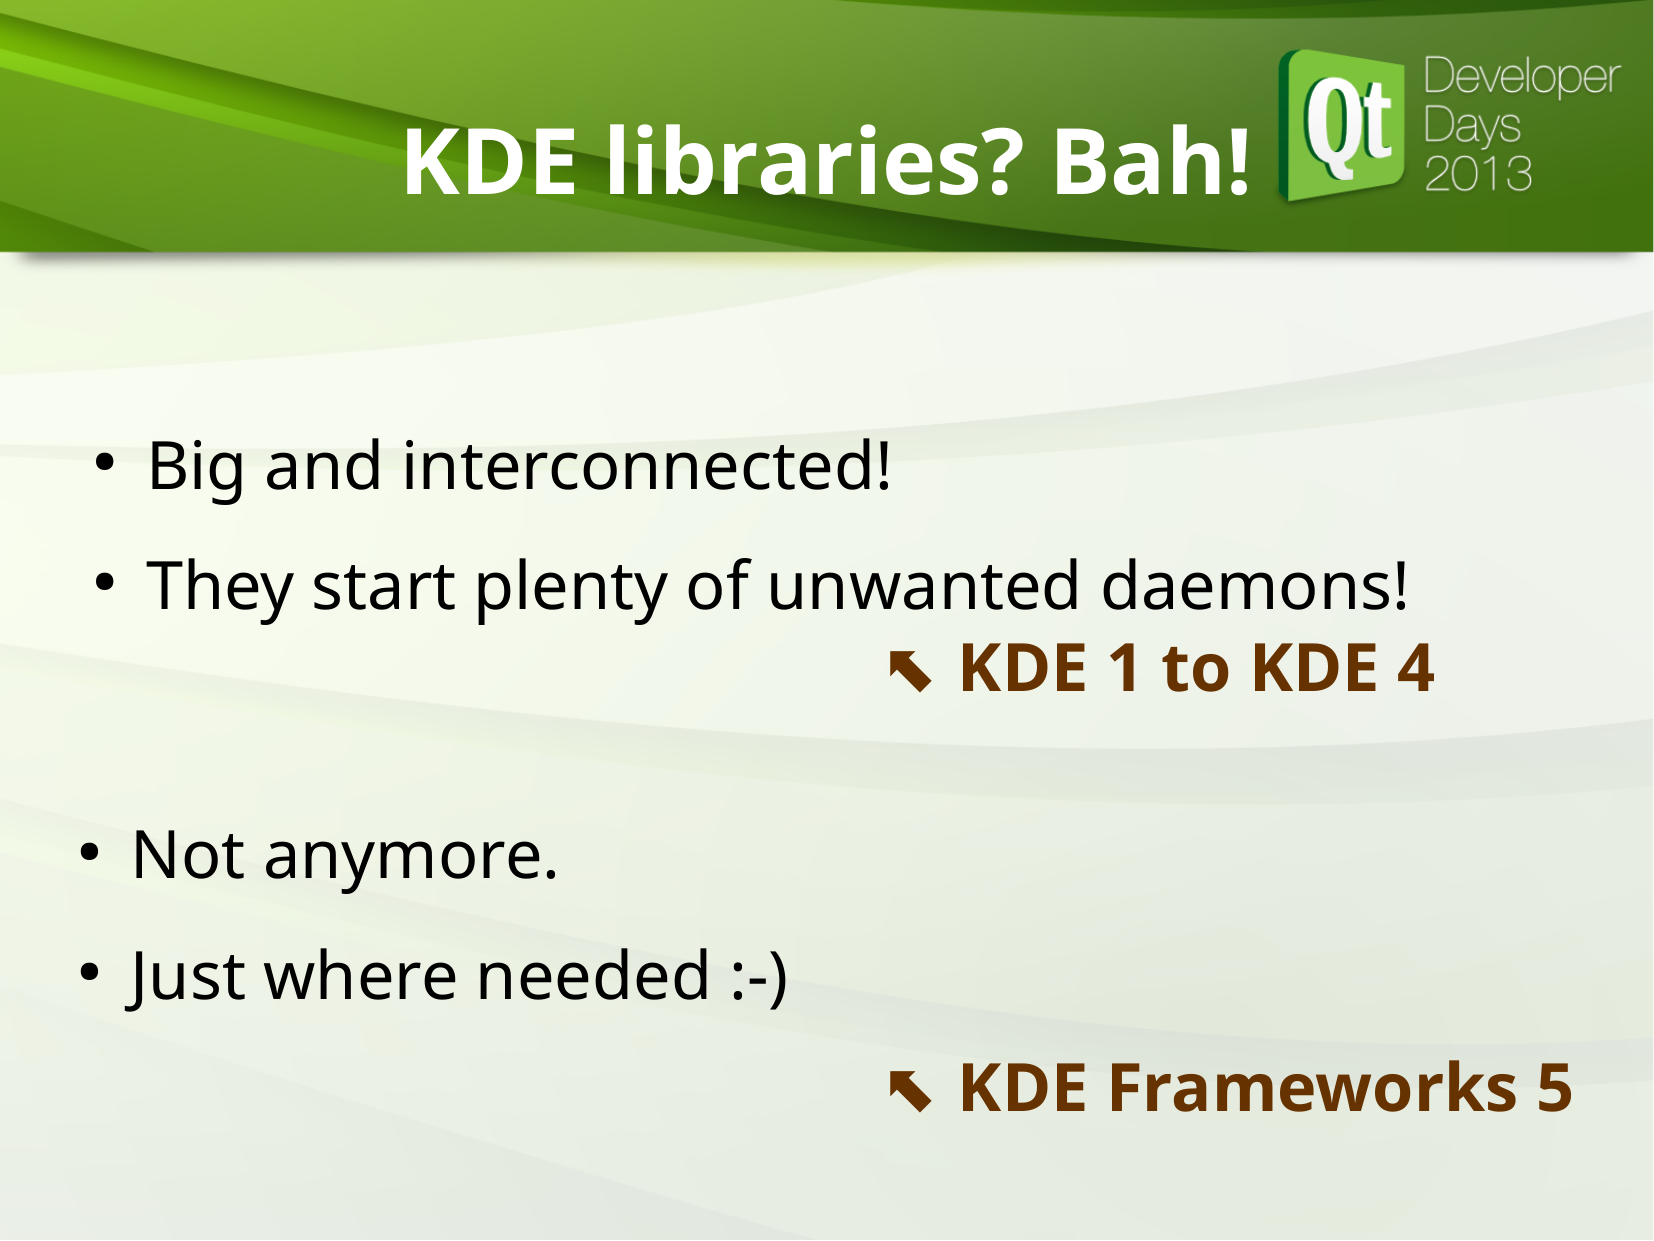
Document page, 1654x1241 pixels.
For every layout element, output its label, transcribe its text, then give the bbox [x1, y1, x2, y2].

list Big and interconnected! They start plenty of unwanted daemons! [75, 297, 1576, 691]
text_box ⬉ KDE 1 to KDE 4 [870, 612, 1621, 736]
picture [0, 0, 1654, 1240]
list Not anymore. Just where needed :-) [60, 807, 1560, 1096]
text_box ⬉ KDE Frameworks 5 [870, 1032, 1618, 1156]
title KDE libraries? Bah! [82, 55, 1571, 263]
